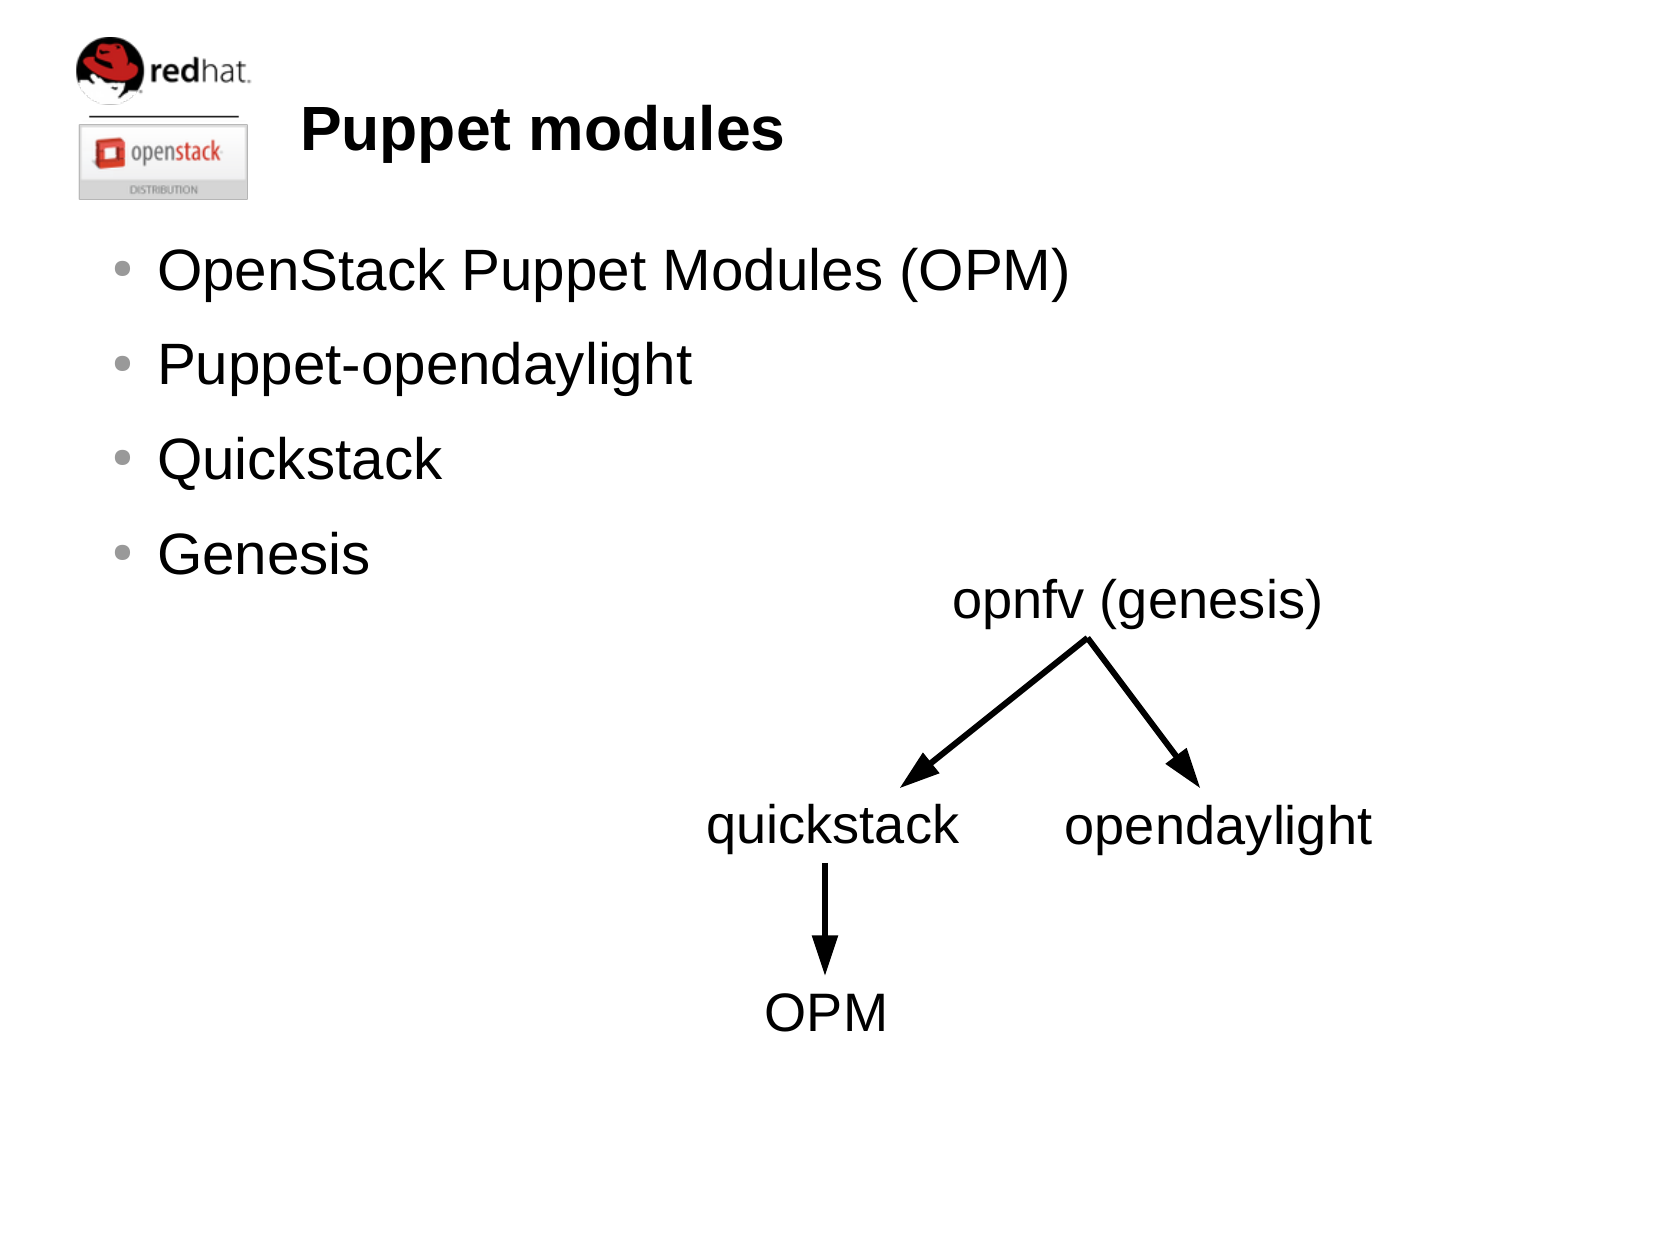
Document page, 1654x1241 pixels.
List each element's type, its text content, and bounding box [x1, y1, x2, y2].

text_box opendaylight [1049, 787, 1388, 864]
text_box opnfv (genesis) [937, 562, 1339, 638]
text_box quickstack [691, 787, 976, 863]
text_box OPM [750, 975, 904, 1051]
picture [75, 37, 252, 204]
list OpenStack Puppet Modules (OPM) Puppet-opendaylight Quickstack Genesis [82, 237, 1571, 1032]
title Puppet modules [300, 35, 1571, 223]
